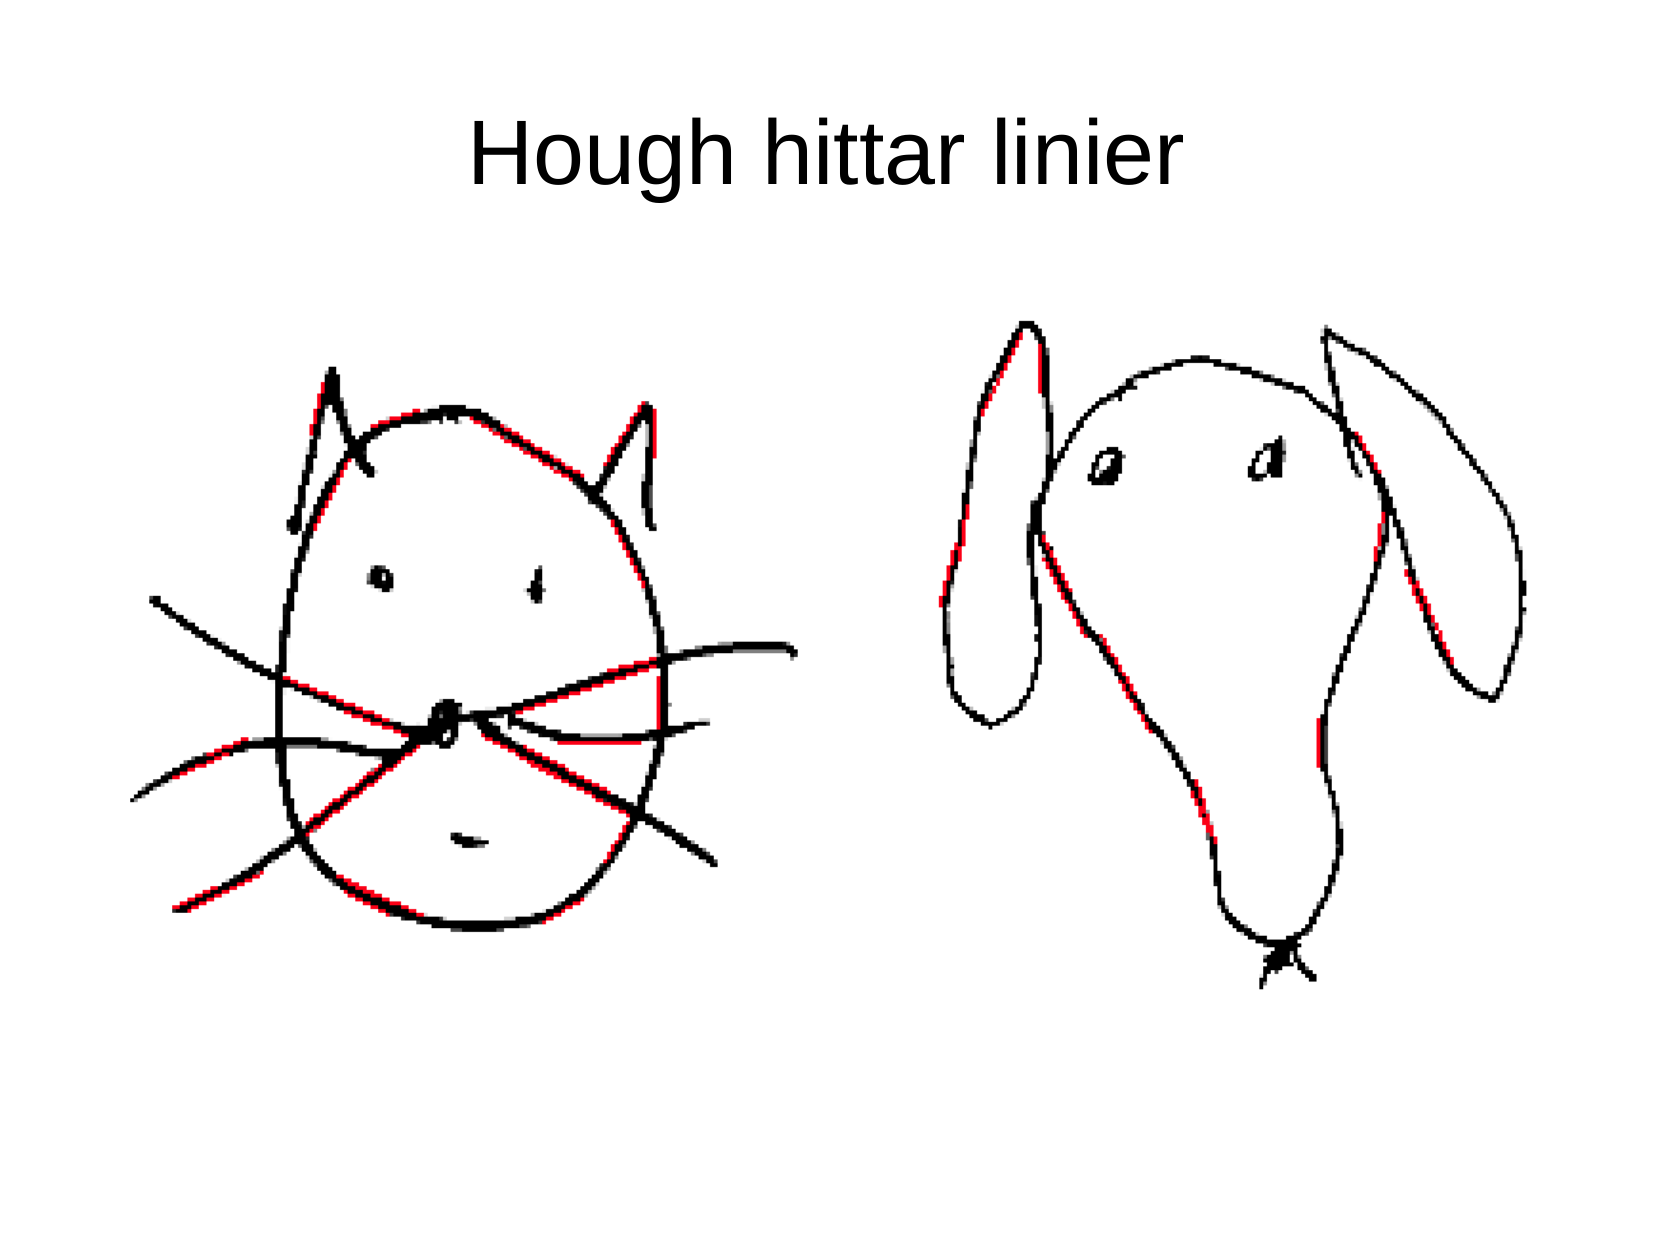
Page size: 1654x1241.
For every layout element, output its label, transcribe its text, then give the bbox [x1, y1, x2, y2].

title Hough hittar linier [82, 49, 1571, 257]
picture [82, 302, 1571, 997]
